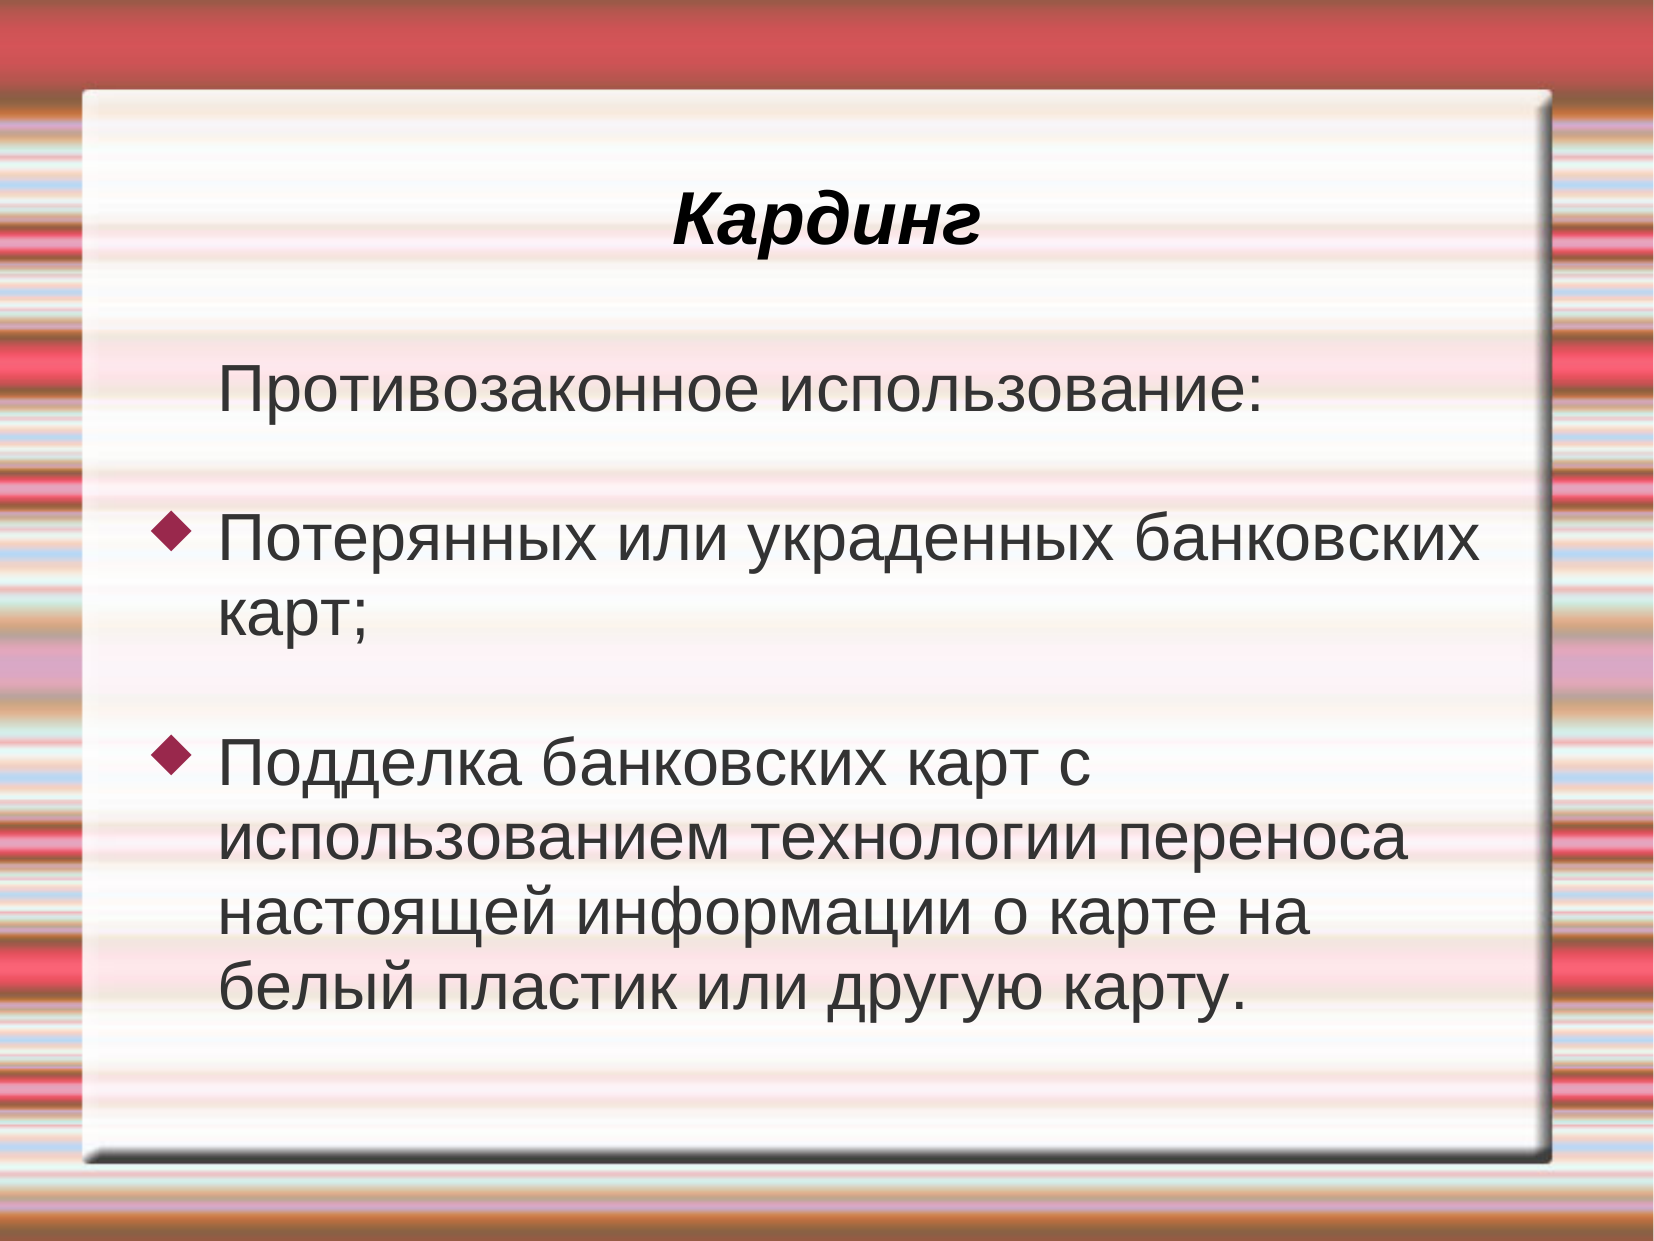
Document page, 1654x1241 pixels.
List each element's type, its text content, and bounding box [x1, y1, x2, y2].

list Противозаконное использование: Потерянных или украденных банковских карт; Подделка банковских карт с использованием технологии переноса настоящей информации о карте на белый пластик или другую карту. [134, 350, 1516, 1132]
title Кардинг [121, 114, 1534, 322]
picture [0, 0, 1654, 1241]
